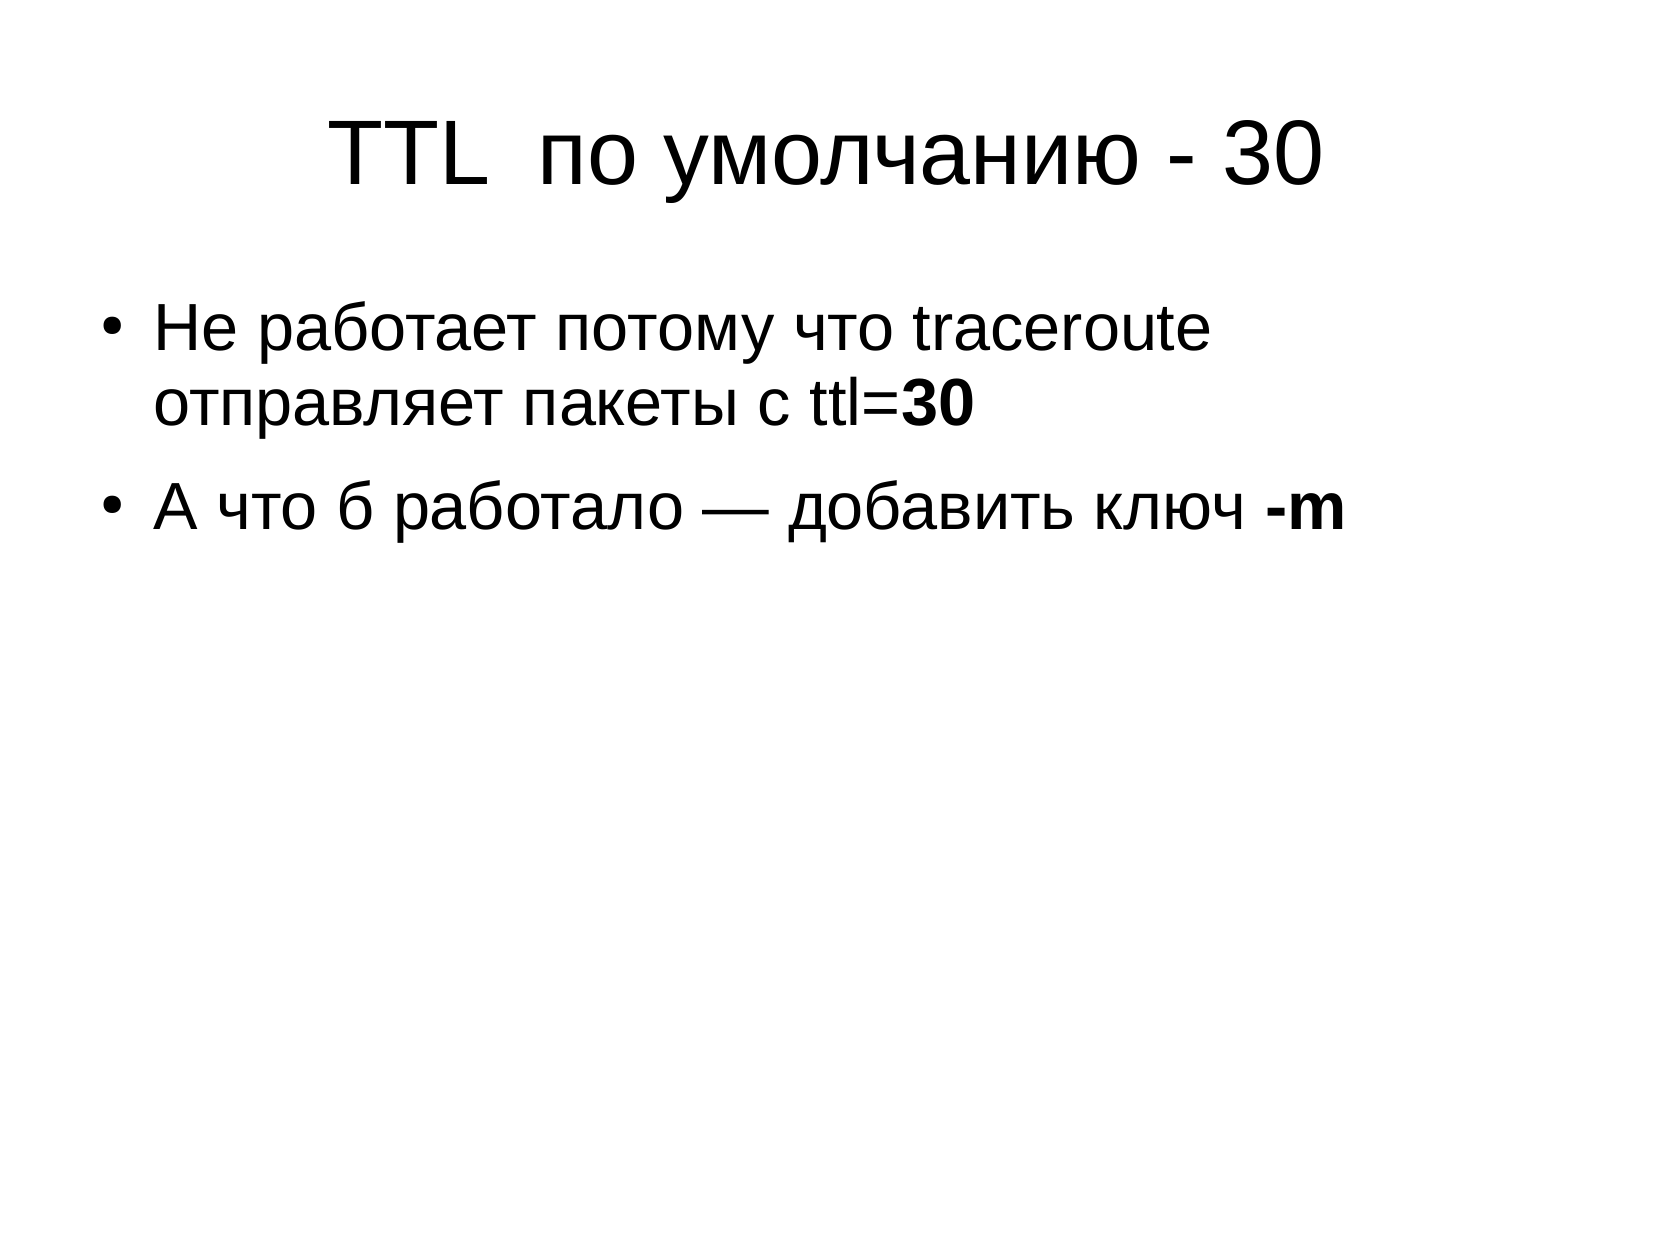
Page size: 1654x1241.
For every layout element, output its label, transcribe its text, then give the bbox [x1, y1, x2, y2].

title TTL по умолчанию - 30 [82, 49, 1571, 257]
list Не работает потому что traceroute отправляет пакеты с ttl=30 А что б работало — добавить ключ -m [82, 290, 1538, 1010]
